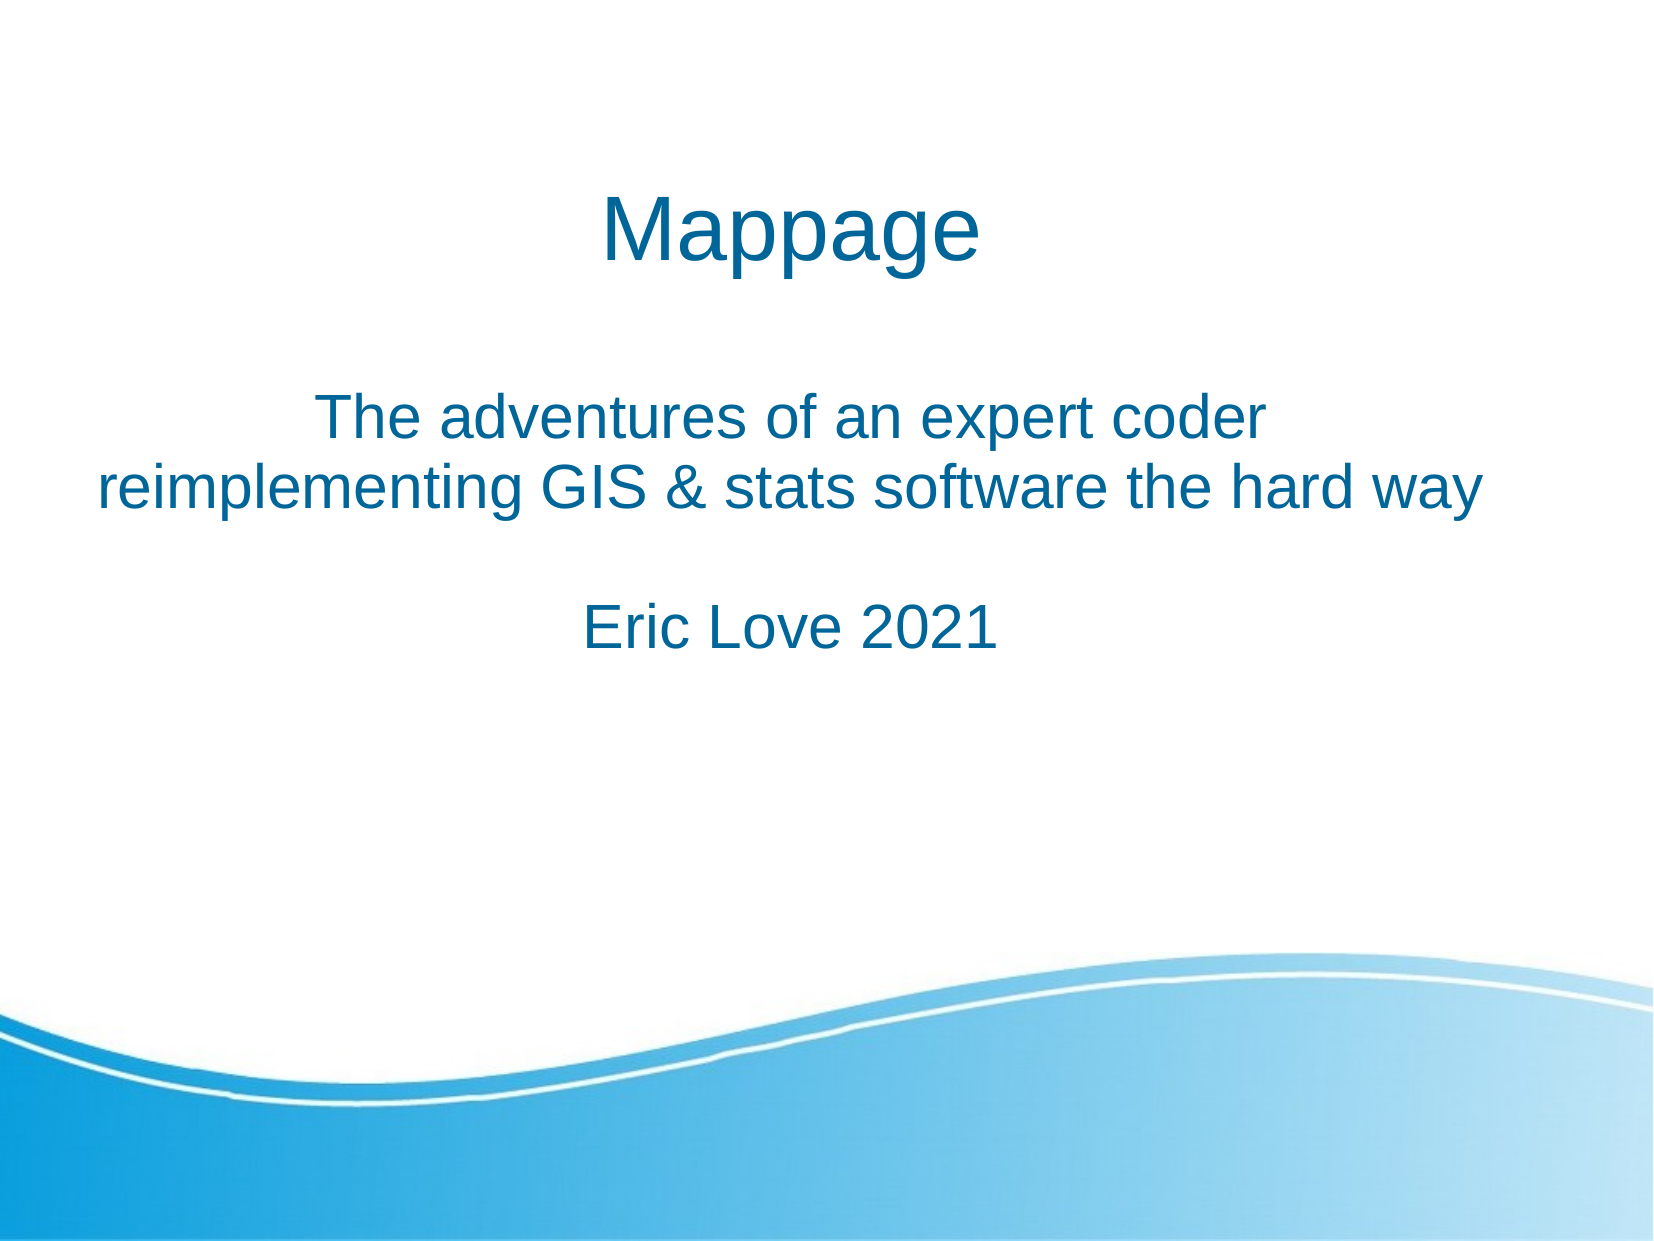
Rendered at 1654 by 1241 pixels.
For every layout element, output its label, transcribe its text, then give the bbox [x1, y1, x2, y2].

title Mappage The adventures of an expert coder reimplementing GIS & stats software the hard way Eric Love 2021 [47, 177, 1536, 662]
picture [0, 952, 1654, 1241]
